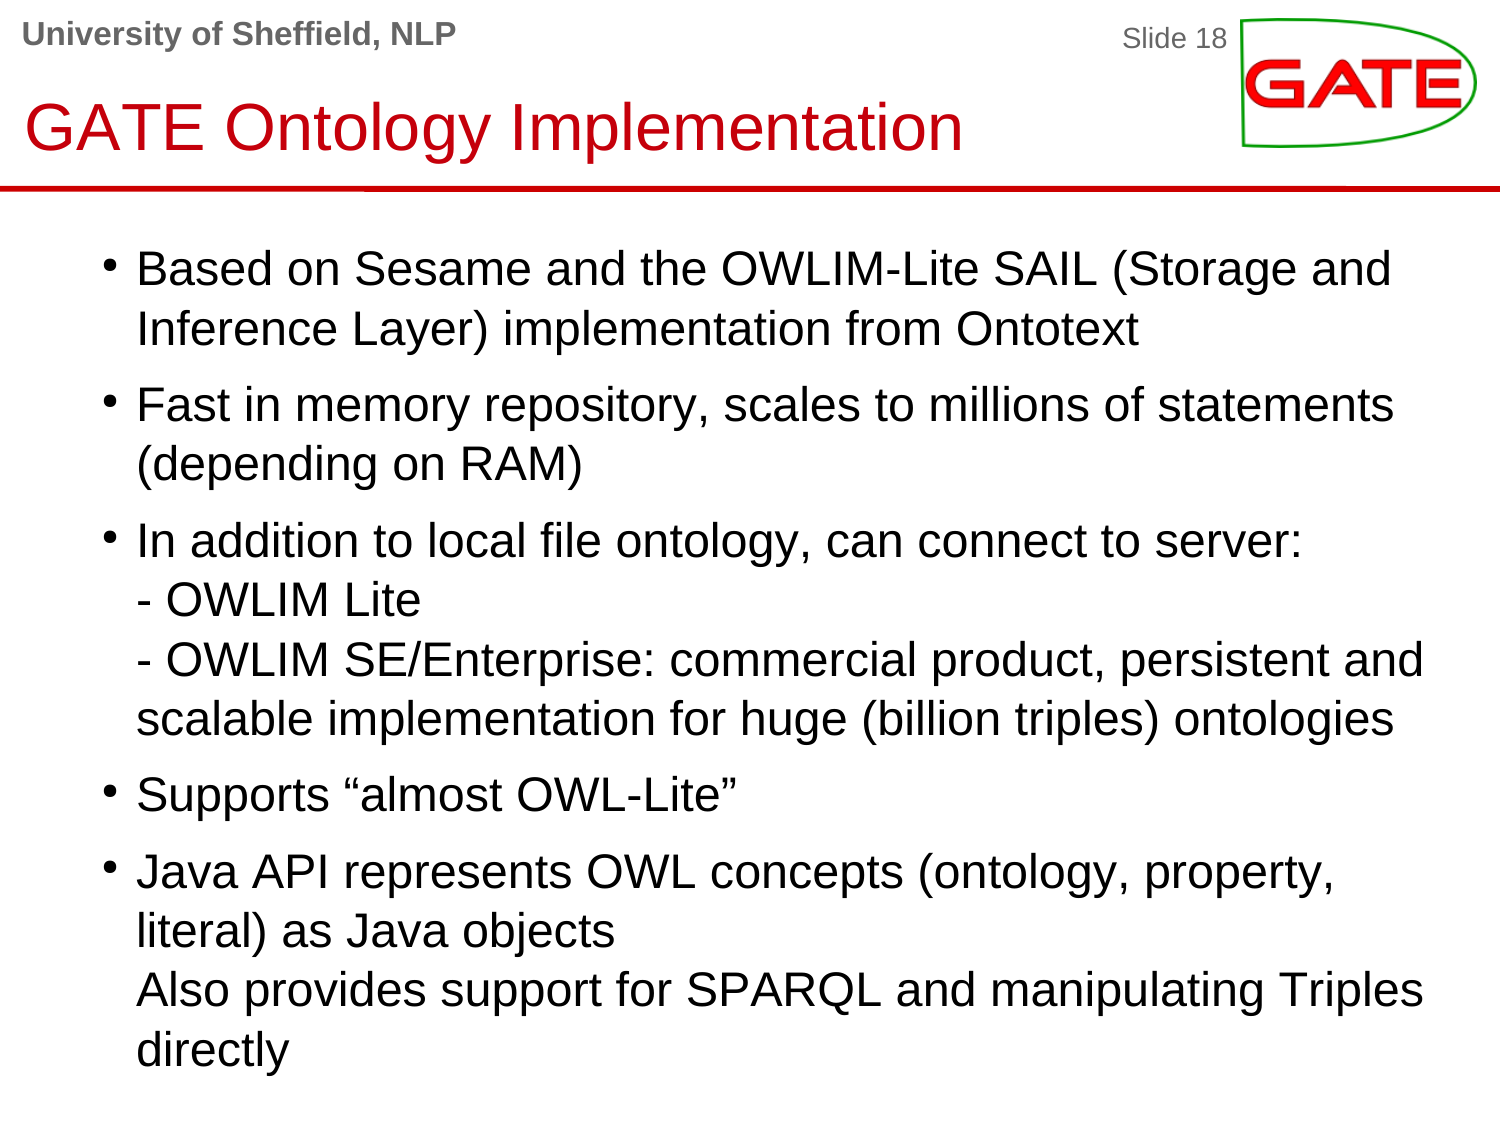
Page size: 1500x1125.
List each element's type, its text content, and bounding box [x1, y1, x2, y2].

list Based on Sesame and the OWLIM-Lite SAIL (Storage and Inference Layer) implementation from Ontotext Fast in memory repository, scales to millions of statements (depending on RAM) In addition to local file ontology, can connect to server: - OWLIM Lite - OWLIM SE/Enterprise: commercial product, persistent and scalable implementation for huge (billion triples) ontologies Supports “almost OWL-Lite” Java API represents OWL concepts (ontology, property, literal) as Java objects Also provides support for SPARQL and manipulating Triples directly [47, 236, 1465, 1087]
title GATE Ontology Implementation [24, 34, 1375, 223]
picture [1240, 18, 1477, 148]
